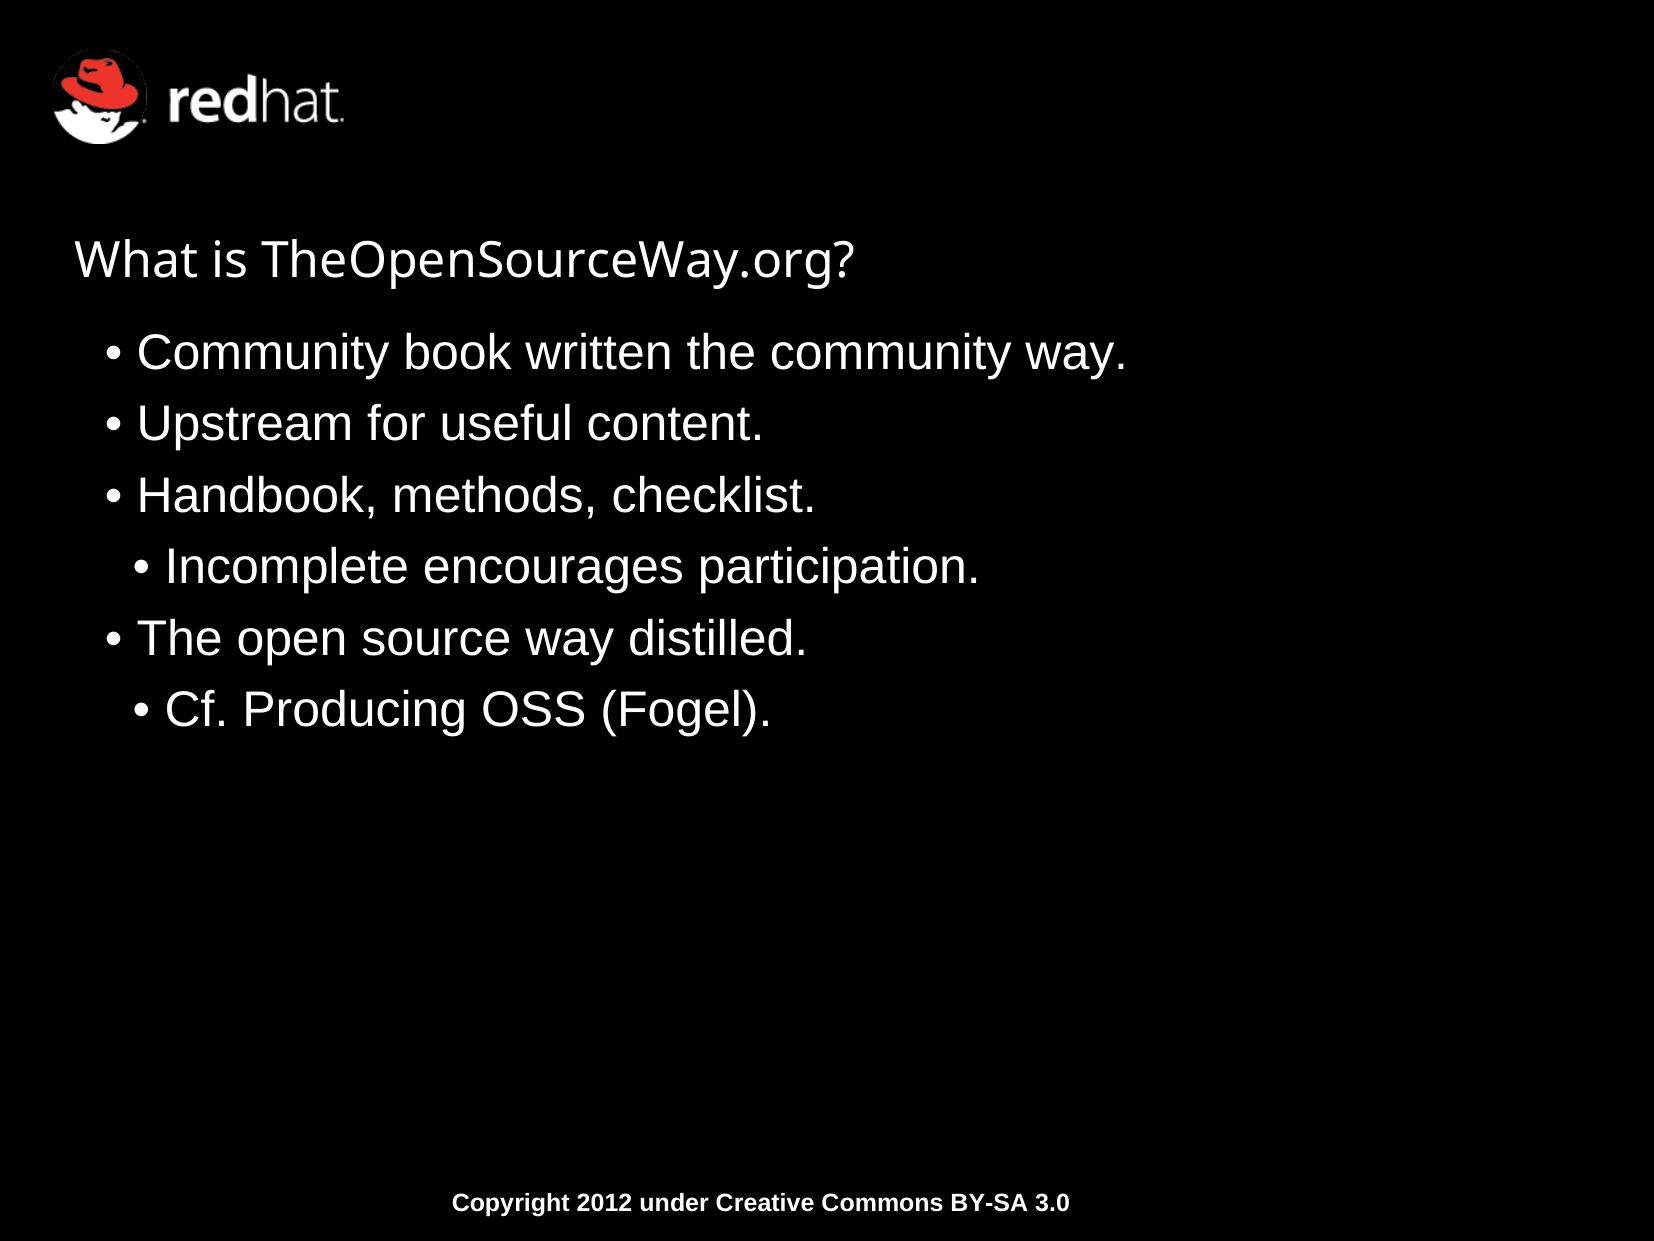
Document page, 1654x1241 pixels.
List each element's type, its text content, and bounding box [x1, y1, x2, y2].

title What is TheOpenSourceWay.org? [74, 199, 1506, 318]
picture [52, 49, 345, 144]
list • Community book written the community way. • Upstream for useful content. • Handbook, methods, checklist. • Incomplete encourages participation. • The open source way distilled. • Cf. Producing OSS (Fogel). [77, 324, 1500, 1186]
